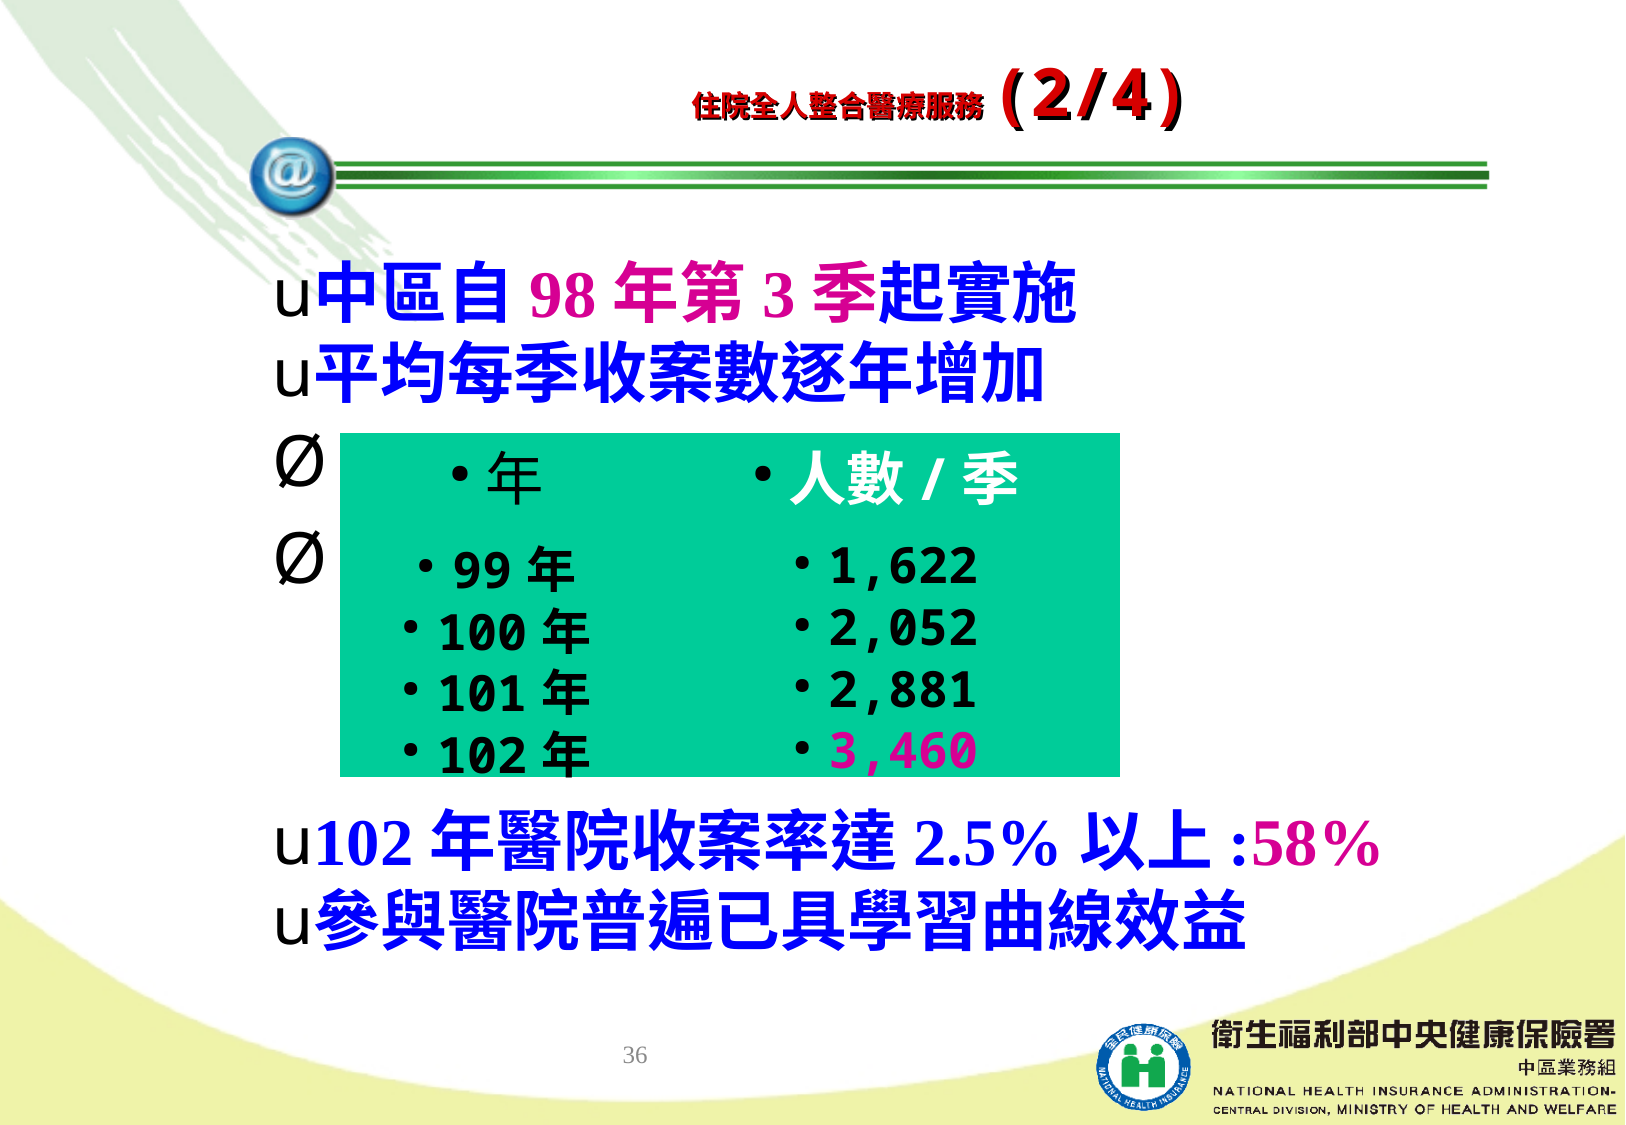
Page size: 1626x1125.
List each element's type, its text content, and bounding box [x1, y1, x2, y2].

text_box [607, 1023, 987, 1084]
table_cell 2,052 [653, 592, 1120, 654]
table_cell 99年 [542, 568, 551, 576]
table_cell 102年 [340, 715, 653, 777]
table_cell 2,881 [653, 654, 1120, 715]
table_cell 3,460 [653, 715, 1120, 777]
table_header 人數/季 [653, 433, 1120, 530]
title 住院全人整合醫療服務(2/4) [292, 31, 1590, 149]
table_cell 100年 [340, 592, 653, 654]
table_cell 99年 [340, 530, 653, 592]
table_cell 1,622 [653, 530, 1120, 592]
text_box 中區自98年第3季起實施 平均每季收案數逐年增加 102年醫院收案率達2.5%以上:58% 參與醫院普遍已具學習曲線效益 [257, 243, 1441, 951]
table_header 年 [340, 433, 653, 530]
table_cell 101年 [340, 654, 653, 715]
